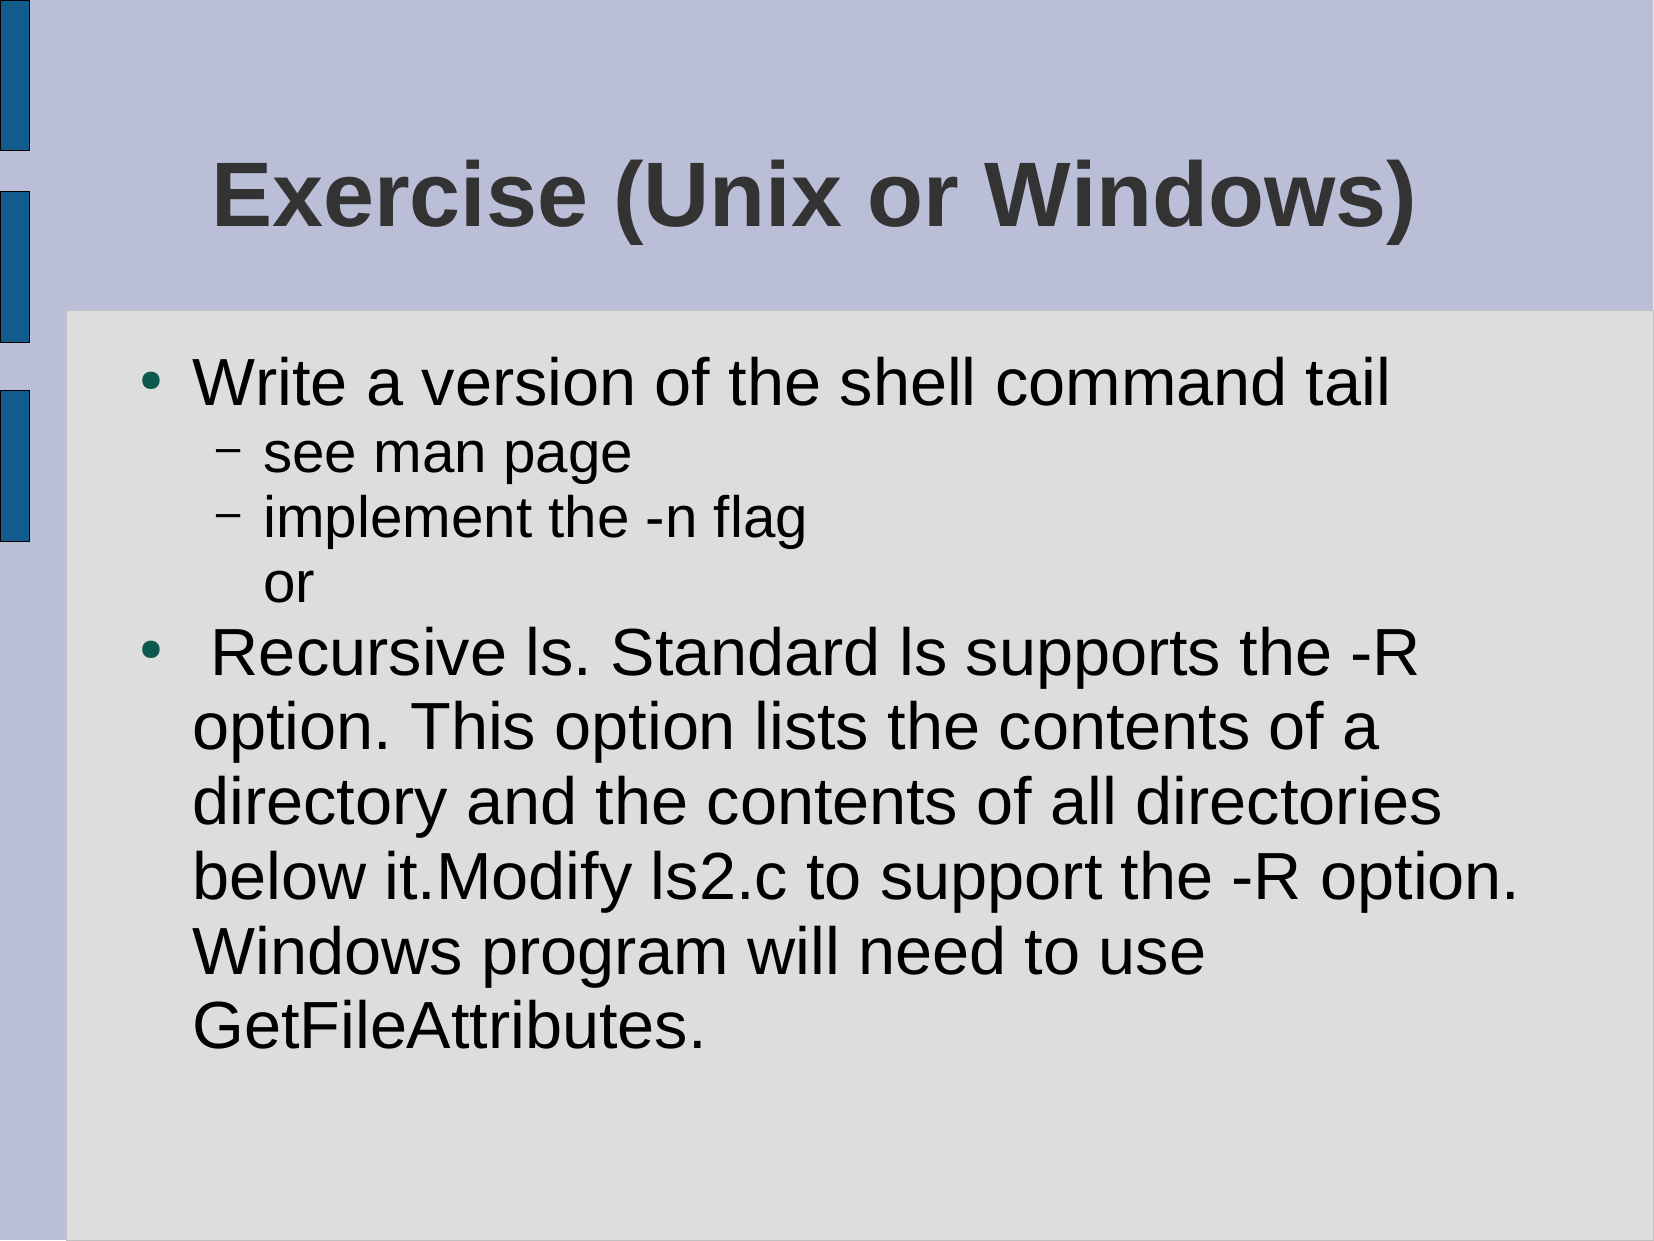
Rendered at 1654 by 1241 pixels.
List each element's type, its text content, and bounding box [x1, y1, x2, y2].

list Write a version of the shell command tail see man page implement the -n flag or Recursive ls. Standard ls supports the -R option. This option lists the contents of a directory and the contents of all directories below it.Modify ls2.c to support the -R option. Windows program will need to use GetFileAttributes. [121, 344, 1534, 1127]
title Exercise (Unix or Windows) [121, 91, 1534, 299]
